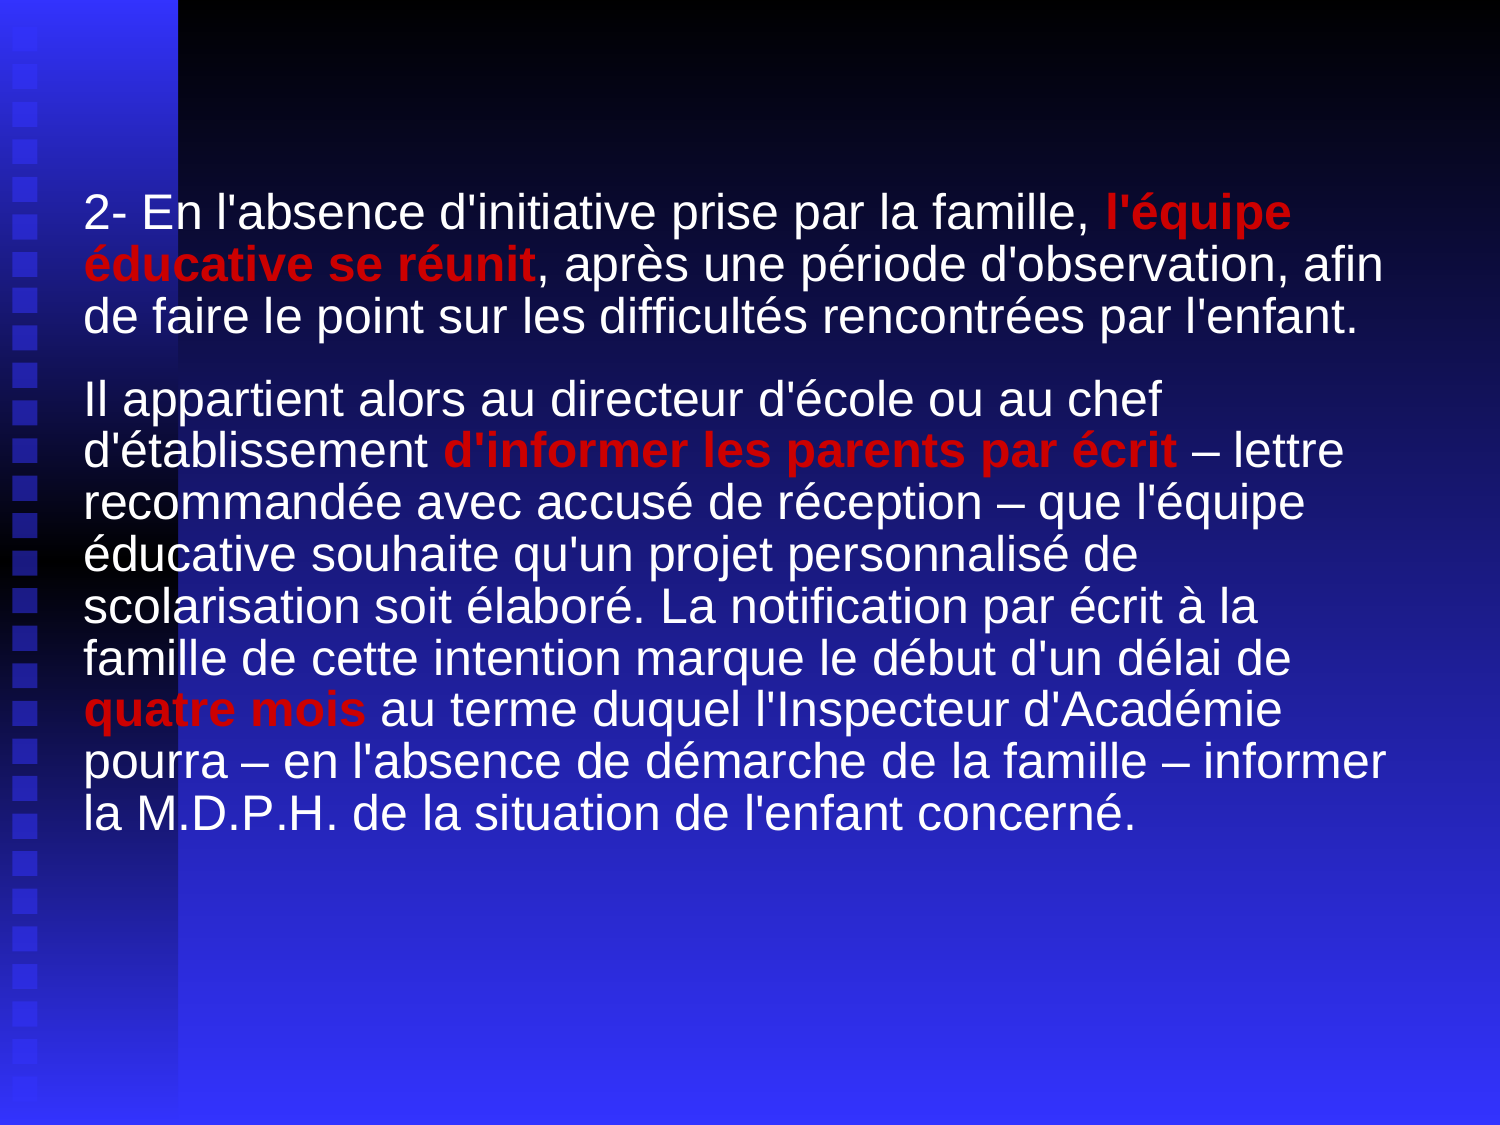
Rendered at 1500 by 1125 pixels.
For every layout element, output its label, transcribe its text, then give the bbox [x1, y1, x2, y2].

text_box 2- En l'absence d'initiative prise par la famille, l'équipe éducative se réunit, après une période d'observation, afin de faire le point sur les difficultés rencontrées par l'enfant. Il appartient alors au directeur d'école ou au chef d'établissement d'informer les parents par écrit – lettre recommandée avec accusé de réception – que l'équipe éducative souhaite qu'un projet personnalisé de scolarisation soit élaboré. La notification par écrit à la famille de cette intention marque le début d'un délai de quatre mois au terme duquel l'Inspecteur d'Académie pourra – en l'absence de démarche de la famille – informer la M.D.P.H. de la situation de l'enfant concerné. [68, 180, 1432, 849]
